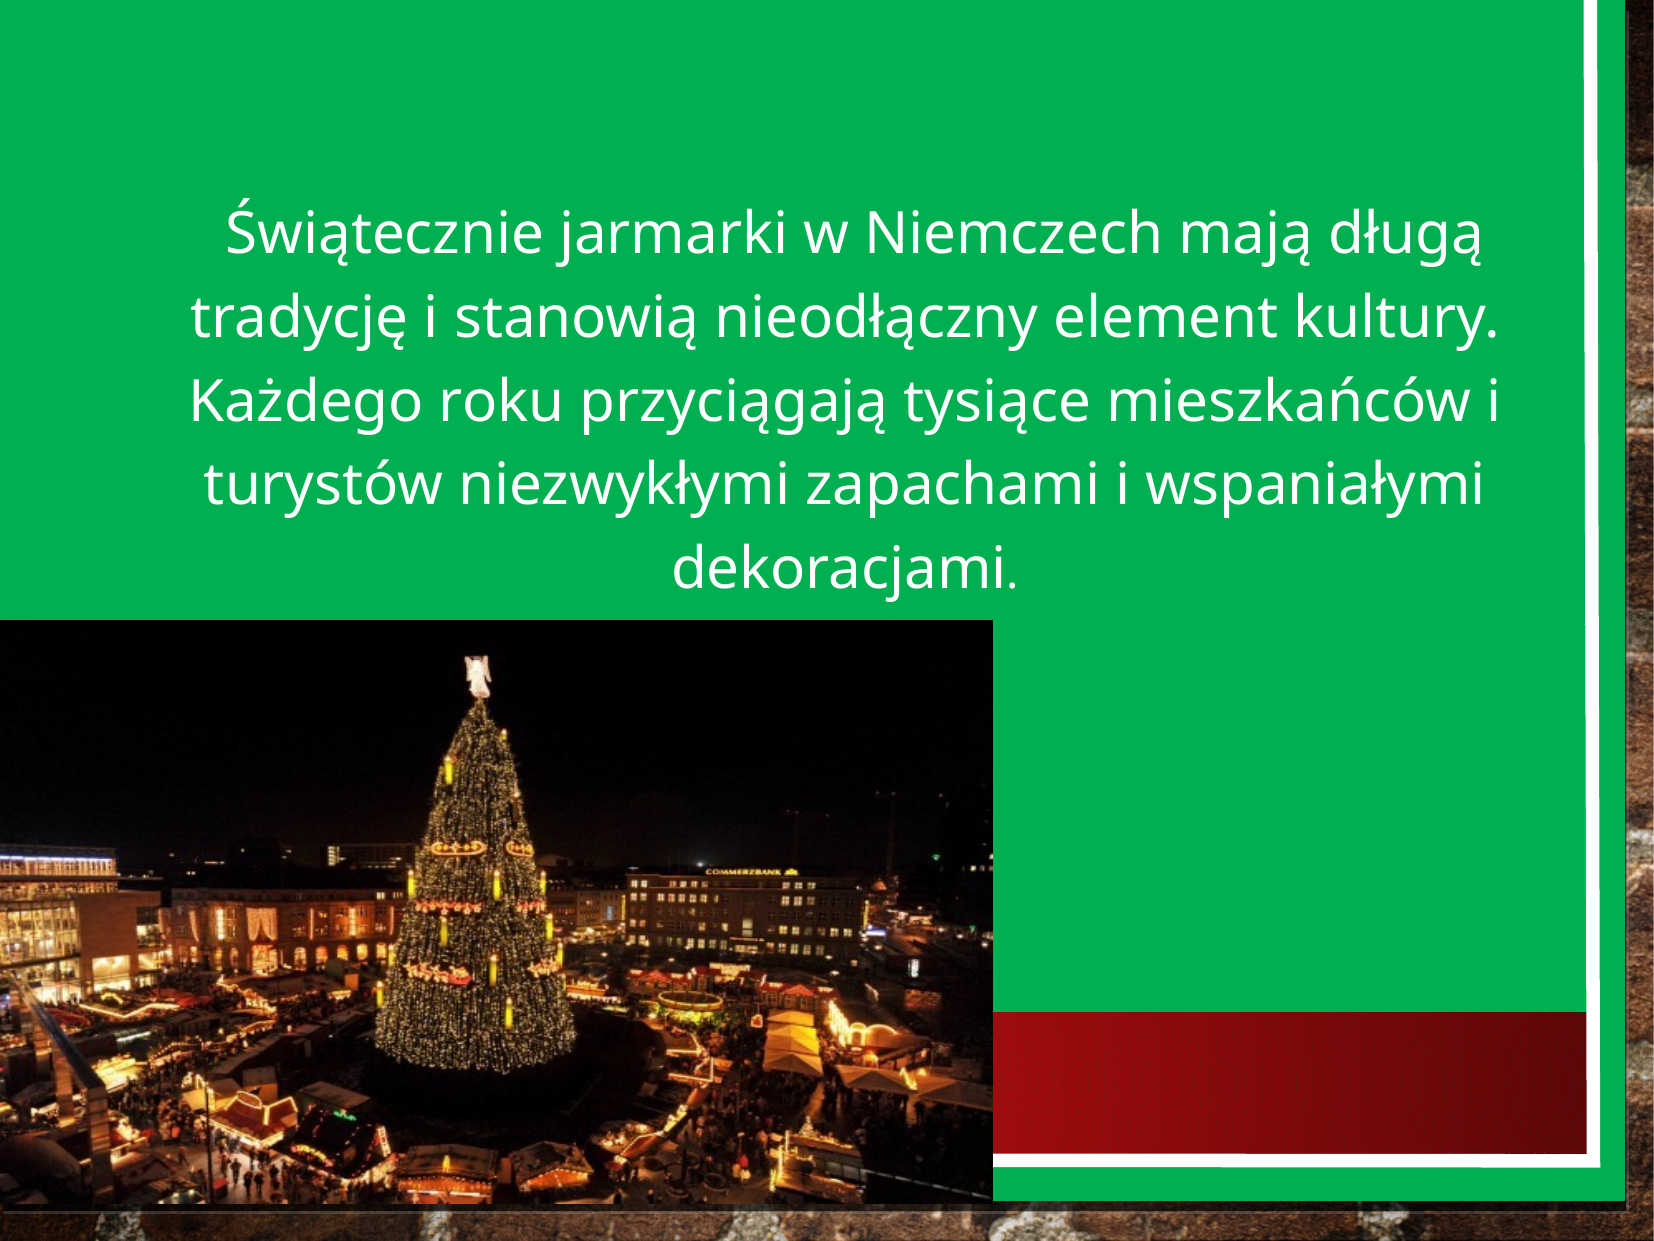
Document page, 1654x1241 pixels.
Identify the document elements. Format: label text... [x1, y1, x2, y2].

picture [0, 620, 993, 1205]
list Świątecznie jarmarki w Niemczech mają długą tradycję i stanowią nieodłączny element kultury. Każdego roku przyciągają tysiące mieszkańców i turystów niezwykłymi zapachami i wspaniałymi dekoracjami. [59, 0, 1548, 842]
